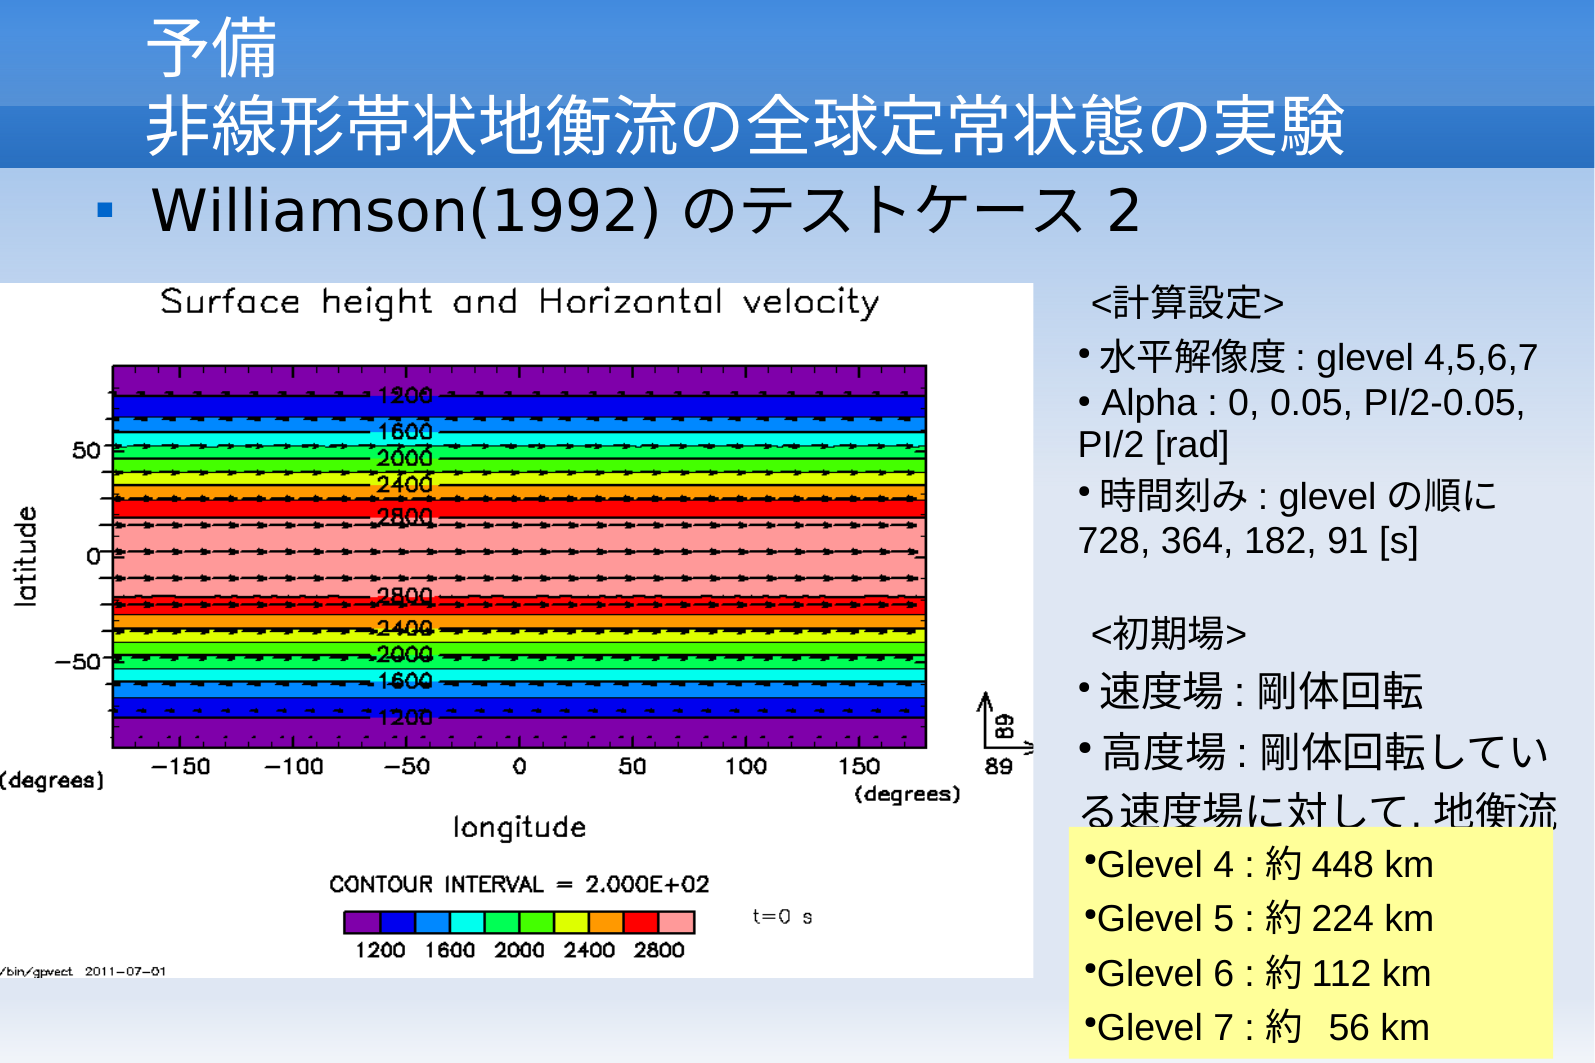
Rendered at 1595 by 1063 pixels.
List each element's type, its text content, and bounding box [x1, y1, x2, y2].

list Williamson(1992) のテストケース 2 [79, 177, 1515, 951]
picture [0, 0, 1595, 1063]
text_box Glevel 4 : 約 448 km Glevel 5 : 約 224 km Glevel 6 : 約 112 km Glevel 7 : 約 56 km [1068, 826, 1554, 1021]
title 予備 非線形帯状地衡流の全球定常状態の実験 [74, 0, 1510, 178]
text_box <計算設定> 水平解像度 : glevel 4,5,6,7 Alpha : 0, 0.05, PI/2-0.05, PI/2 [rad] 時間刻み : glevel の順に 728, 364, 182, 91 [s] <初期場> 速度場 : 剛体回転 高度場 : 剛体回転している速度場に対して, 地衡流平衡を満たす高度場 [1062, 265, 1589, 885]
